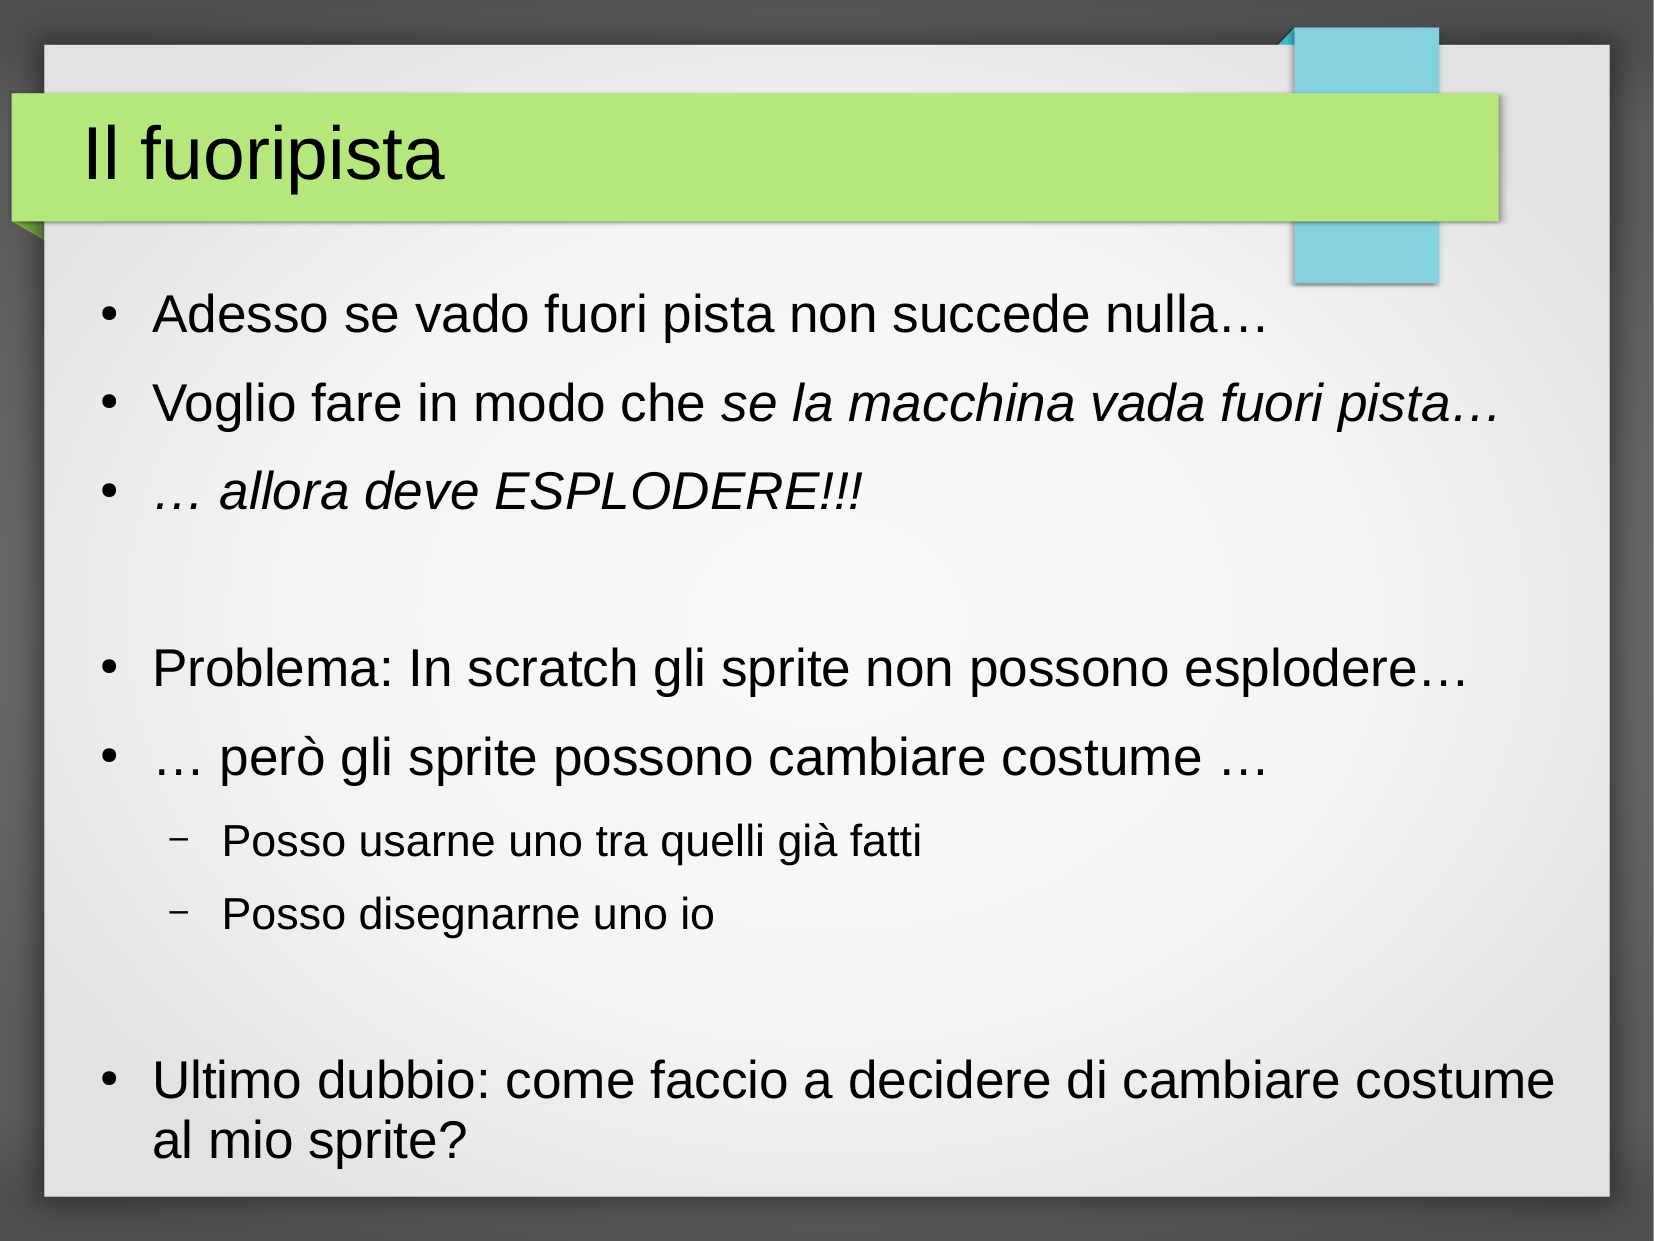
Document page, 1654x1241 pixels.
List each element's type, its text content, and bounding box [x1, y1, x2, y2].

picture [0, 0, 1654, 1241]
list Adesso se vado fuori pista non succede nulla… Voglio fare in modo che se la macchina vada fuori pista… … allora deve ESPLODERE!!! Problema: In scratch gli sprite non possono esplodere… … però gli sprite possono cambiare costume … Posso usarne uno tra quelli già fatti Posso disegnarne uno io Ultimo dubbio: come faccio a decidere di cambiare costume al mio sprite? [82, 284, 1571, 1170]
title Il fuoripista [82, 94, 1264, 213]
